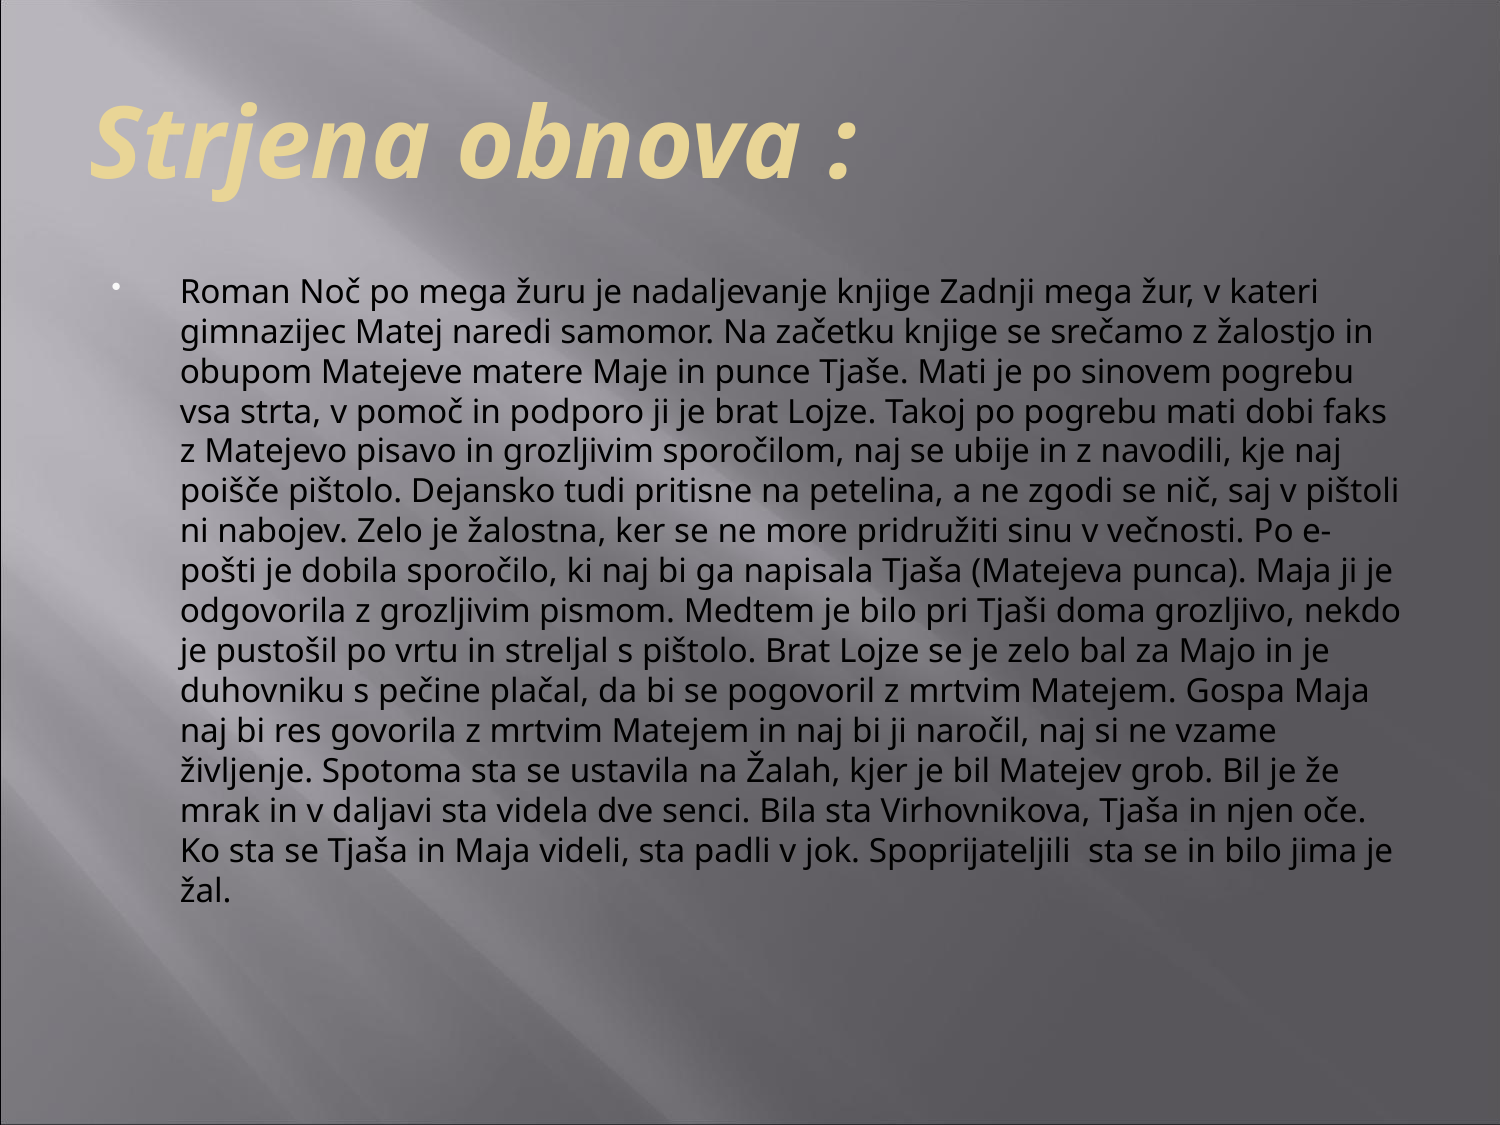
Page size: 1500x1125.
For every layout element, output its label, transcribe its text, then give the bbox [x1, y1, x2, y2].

picture [0, 0, 1500, 1125]
list Roman Noč po mega žuru je nadaljevanje knjige Zadnji mega žur, v kateri gimnazijec Matej naredi samomor. Na začetku knjige se srečamo z žalostjo in obupom Matejeve matere Maje in punce Tjaše. Mati je po sinovem pogrebu vsa strta, v pomoč in podporo ji je brat Lojze. Takoj po pogrebu mati dobi faks z Matejevo pisavo in grozljivim sporočilom, naj se ubije in z navodili, kje naj poišče pištolo. Dejansko tudi pritisne na petelina, a ne zgodi se nič, saj v pištoli ni nabojev. Zelo je žalostna, ker se ne more pridružiti sinu v večnosti. Po e-pošti je dobila sporočilo, ki naj bi ga napisala Tjaša (Matejeva punca). Maja ji je odgovorila z grozljivim pismom. Medtem je bilo pri Tjaši doma grozljivo, nekdo je pustošil po vrtu in streljal s pištolo. Brat Lojze se je zelo bal za Majo in je duhovniku s pečine plačal, da bi se pogovoril z mrtvim Matejem. Gospa Maja naj bi res govorila z mrtvim Matejem in naj bi ji naročil, naj si ne vzame življenje. Spotoma sta se ustavila na Žalah, kjer je bil Matejev grob. Bil je že mrak in v daljavi sta videla dve senci. Bila sta Virhovnikova, Tjaša in njen oče. Ko sta se Tjaša in Maja videli, sta padli v jok. Spoprijateljili sta se in bilo jima je žal. [75, 262, 1425, 1035]
title Strjena obnova : [75, 45, 1425, 233]
